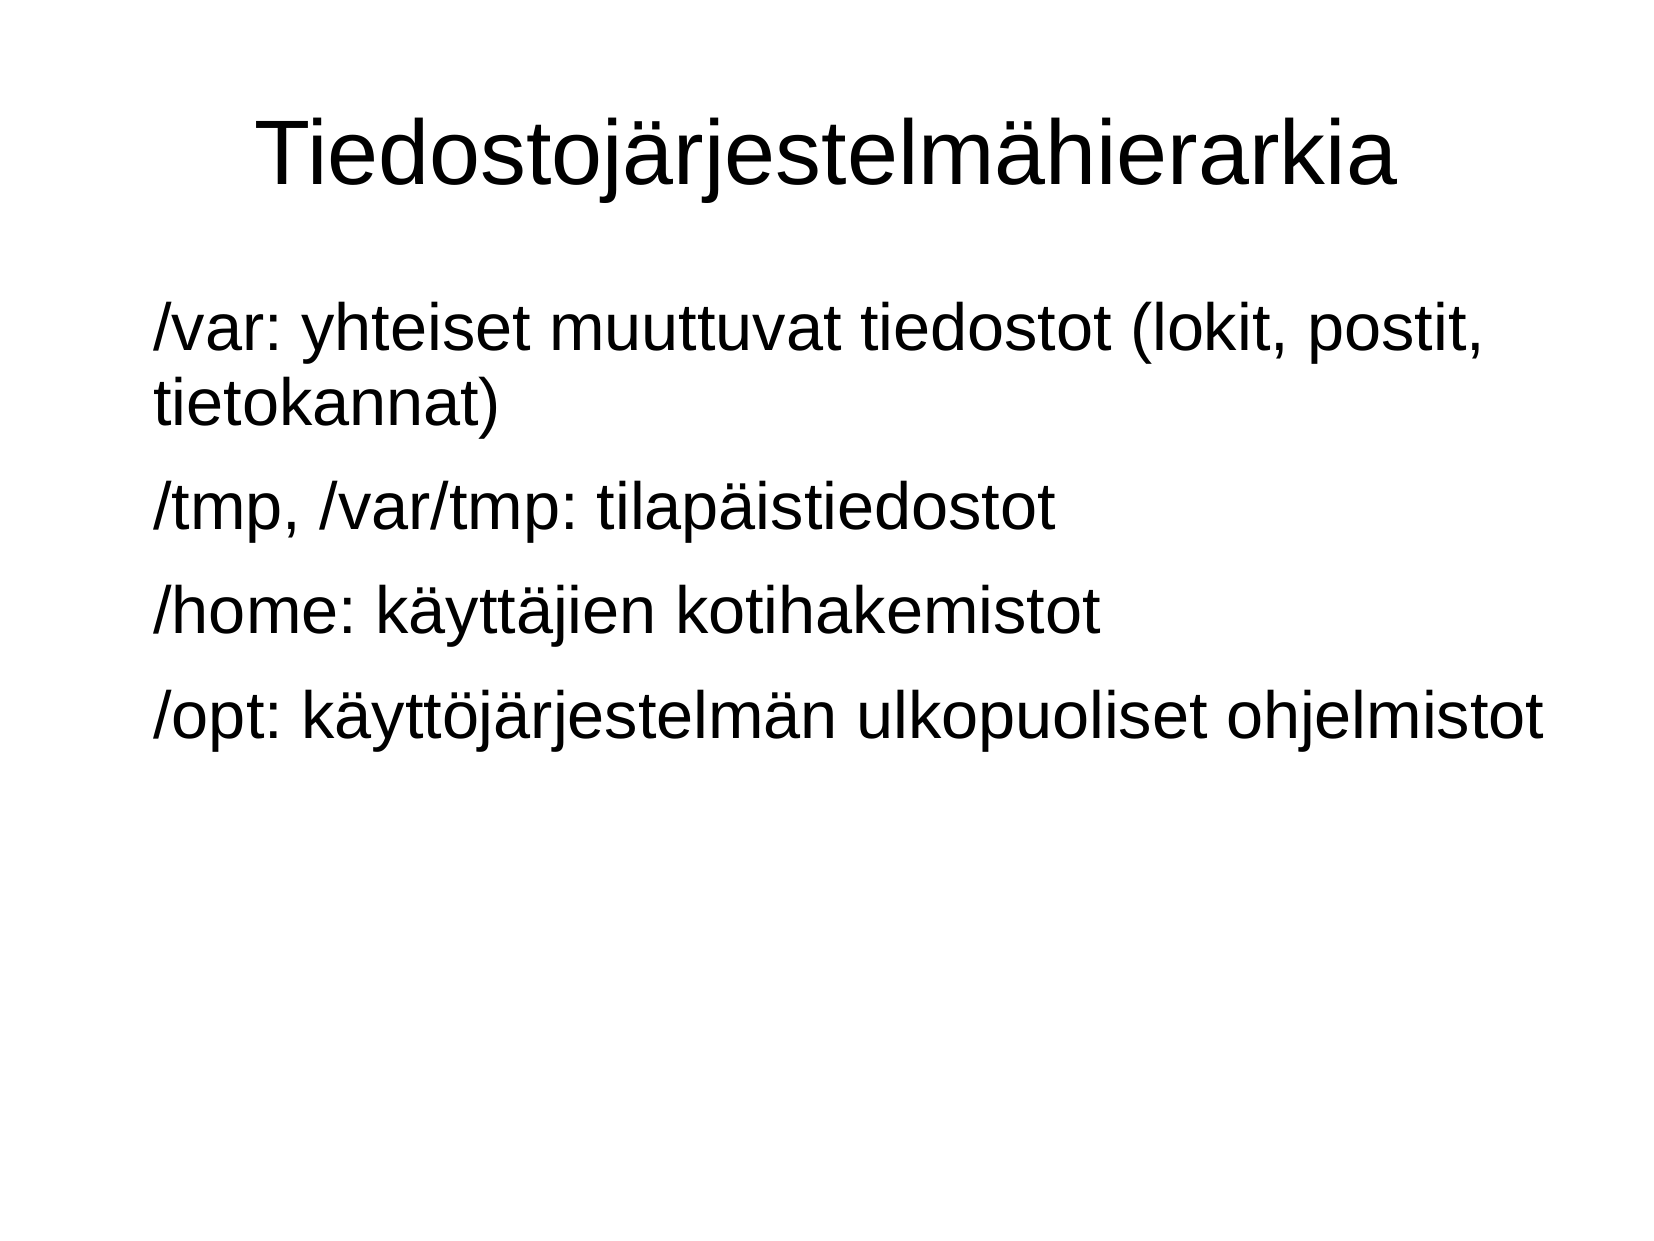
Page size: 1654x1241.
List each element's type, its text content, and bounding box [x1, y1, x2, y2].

title Tiedostojärjestelmähierarkia [82, 49, 1571, 257]
list /var: yhteiset muuttuvat tiedostot (lokit, postit, tietokannat) /tmp, /var/tmp: tilapäistiedostot /home: käyttäjien kotihakemistot /opt: käyttöjärjestelmän ulkopuoliset ohjelmistot [82, 290, 1571, 1010]
